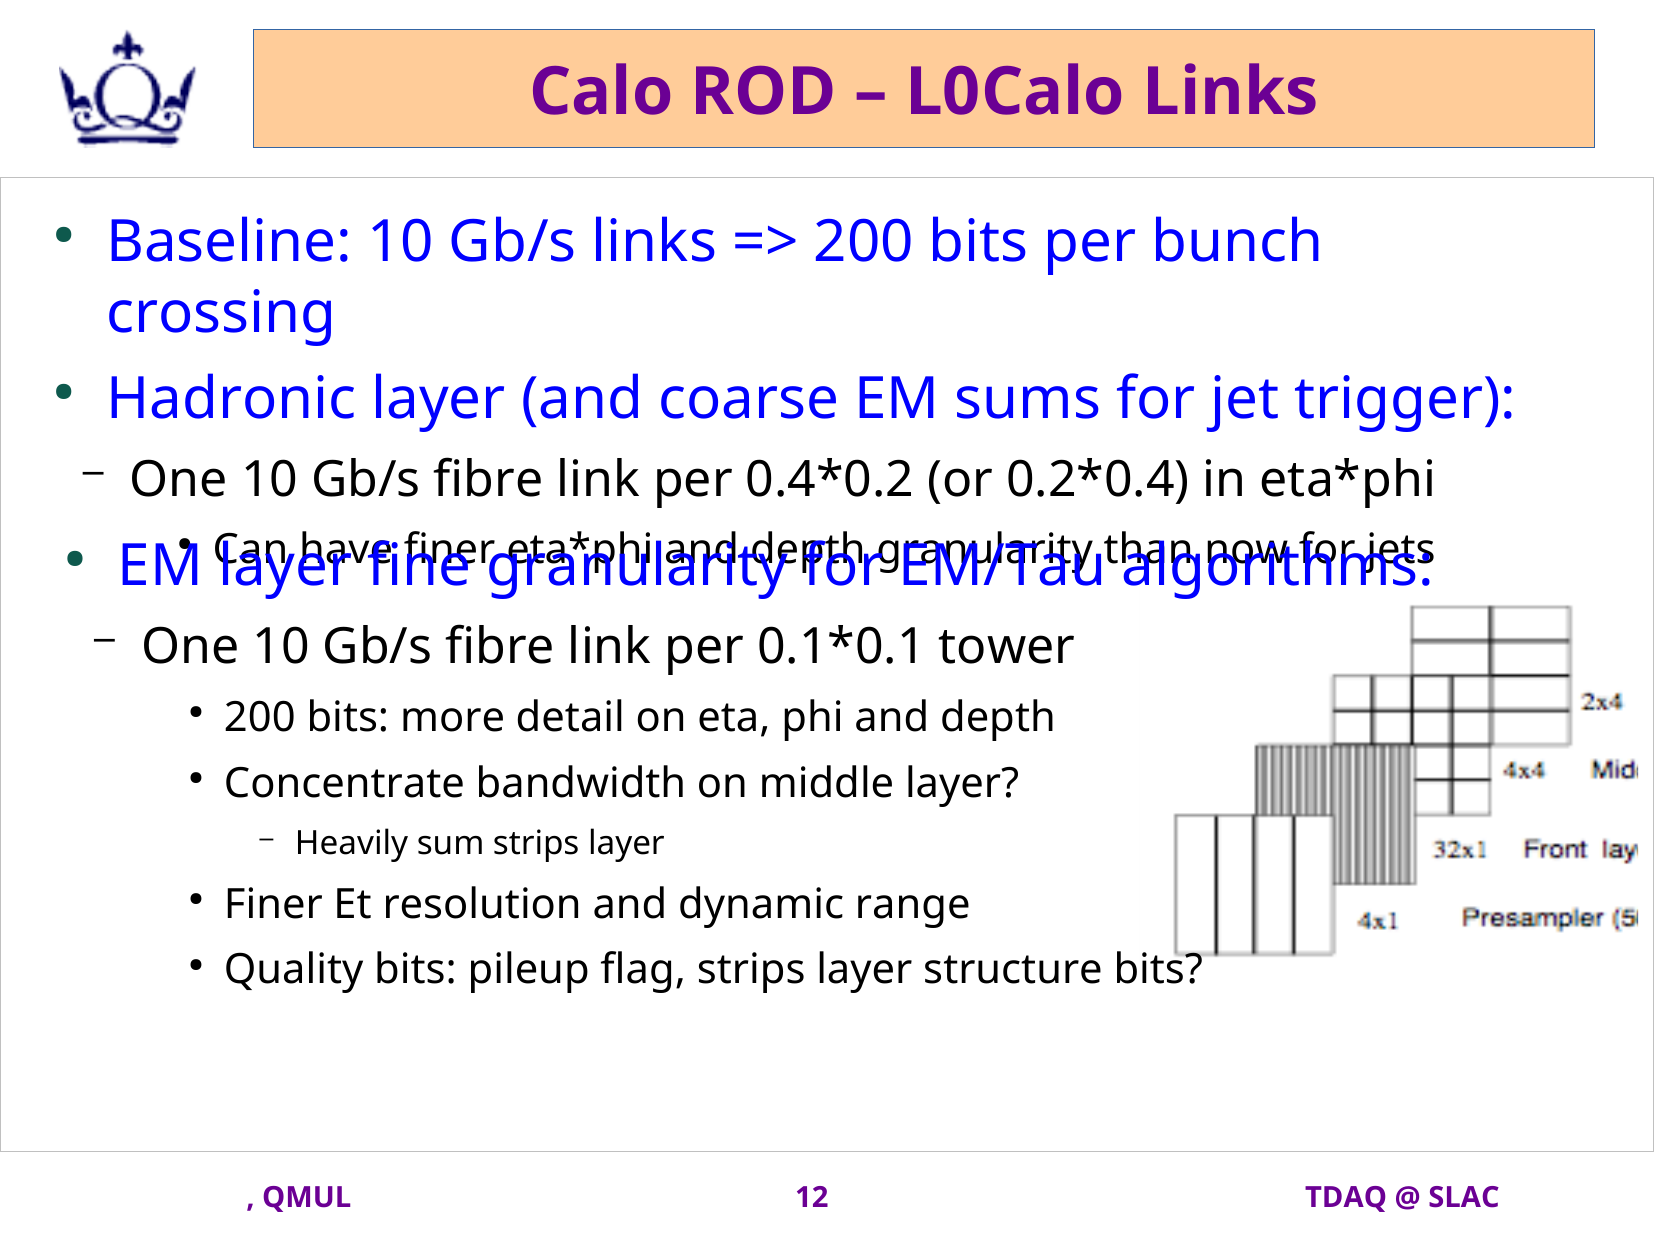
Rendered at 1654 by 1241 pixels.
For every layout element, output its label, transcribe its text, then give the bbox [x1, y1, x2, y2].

list EM layer fine granularity for EM/Tau algorithms: One 10 Gb/s fibre link per 0.1*0.1 tower 200 bits: more detail on eta, phi and depth Concentrate bandwidth on middle layer? Heavily sum strips layer Finer Et resolution and dynamic range Quality bits: pileup flag, strips layer structure bits? [46, 528, 1498, 1136]
picture [1498, 584, 1639, 976]
picture [59, 29, 200, 148]
title Calo ROD – L0Calo Links [253, 29, 1595, 148]
list Baseline: 10 Gb/s links => 200 bits per bunch crossing Hadronic layer (and coarse EM sums for jet trigger): One 10 Gb/s fibre link per 0.4*0.2 (or 0.2*0.4) in eta*phi Can have finer eta*phi and depth granularity than now for jets [35, 204, 1566, 518]
